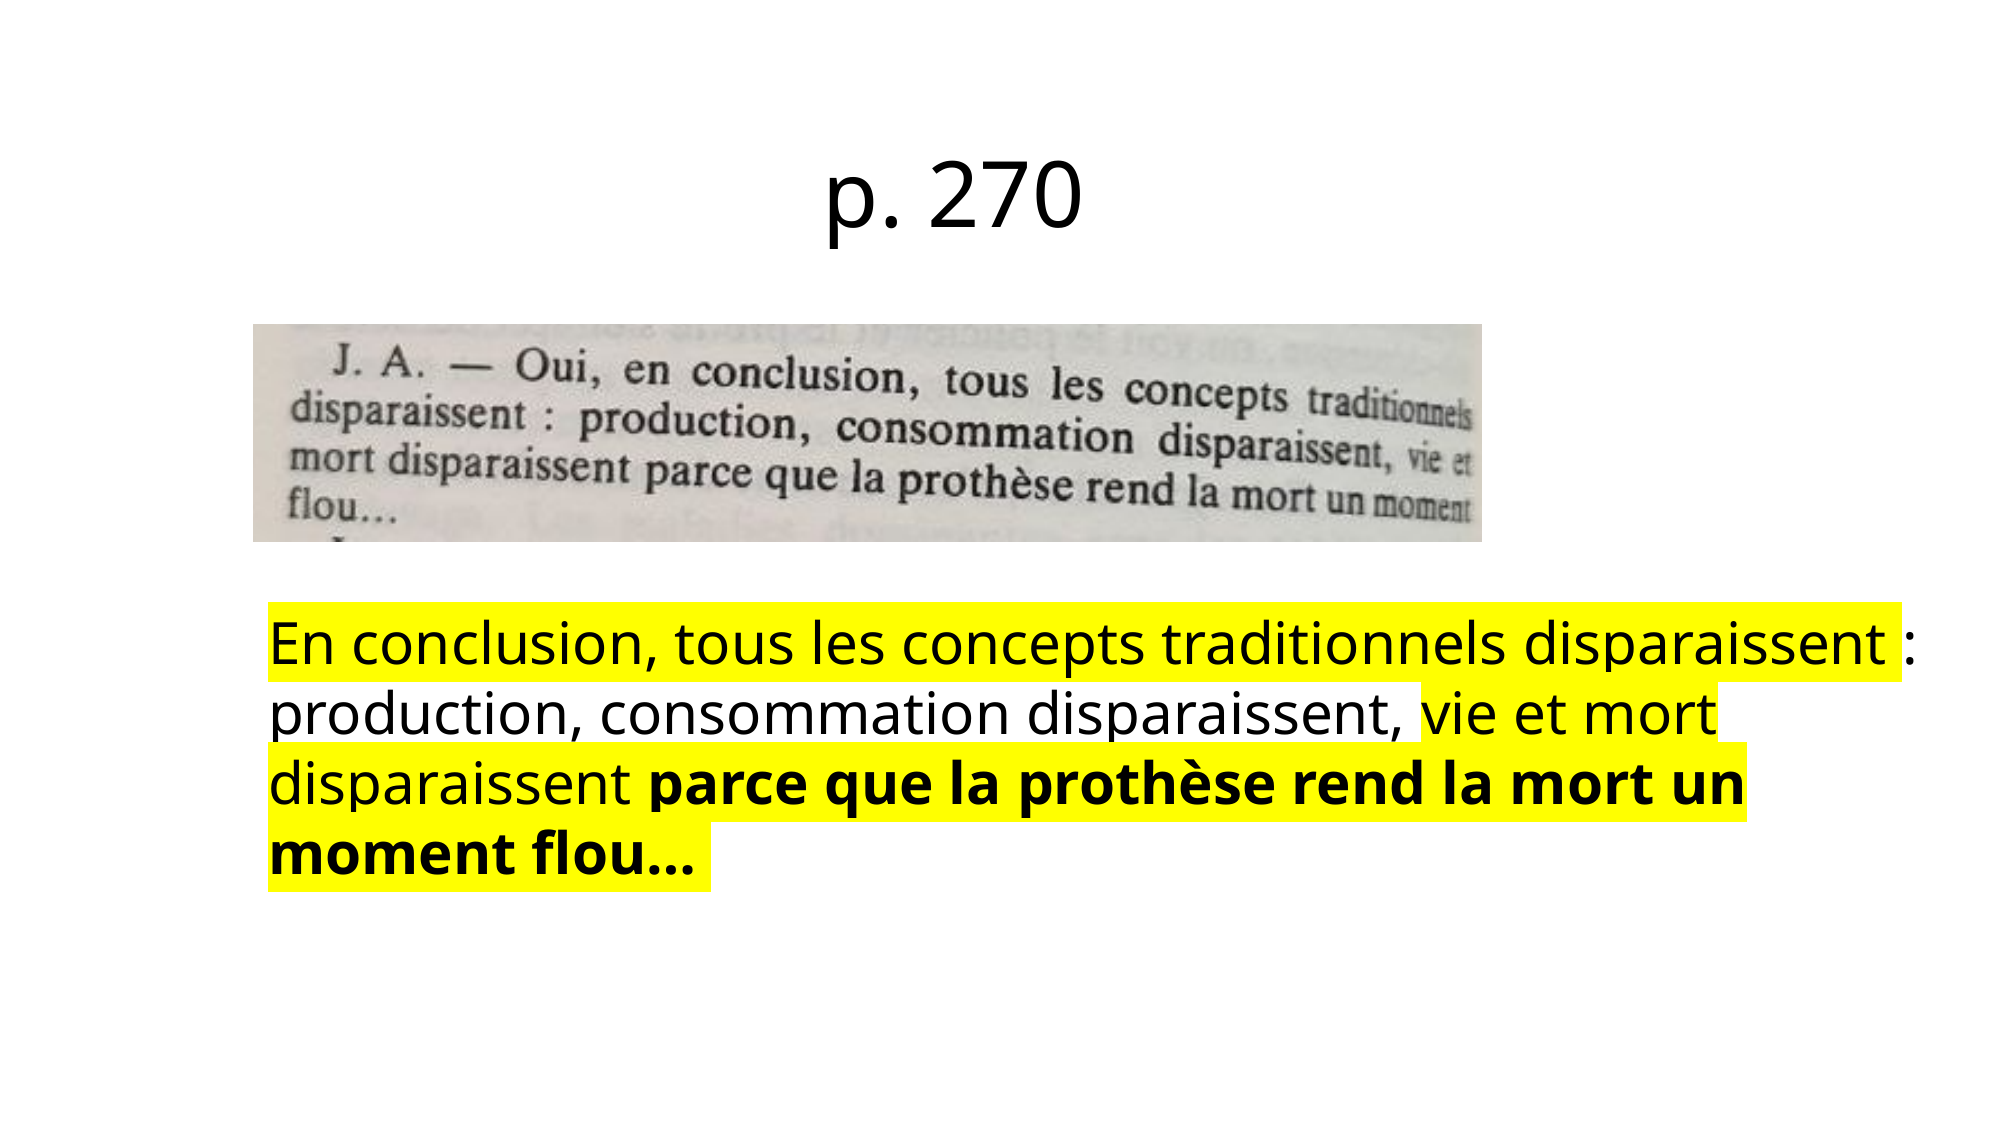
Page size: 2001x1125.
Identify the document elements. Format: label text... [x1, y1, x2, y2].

title p. 270 [570, 89, 1339, 307]
picture [253, 324, 1482, 542]
text_box En conclusion, tous les concepts traditionnels disparaissent : production, consommation disparaissent, vie et mort disparaissent parce que la prothèse rend la mort un moment flou… [253, 599, 1934, 894]
